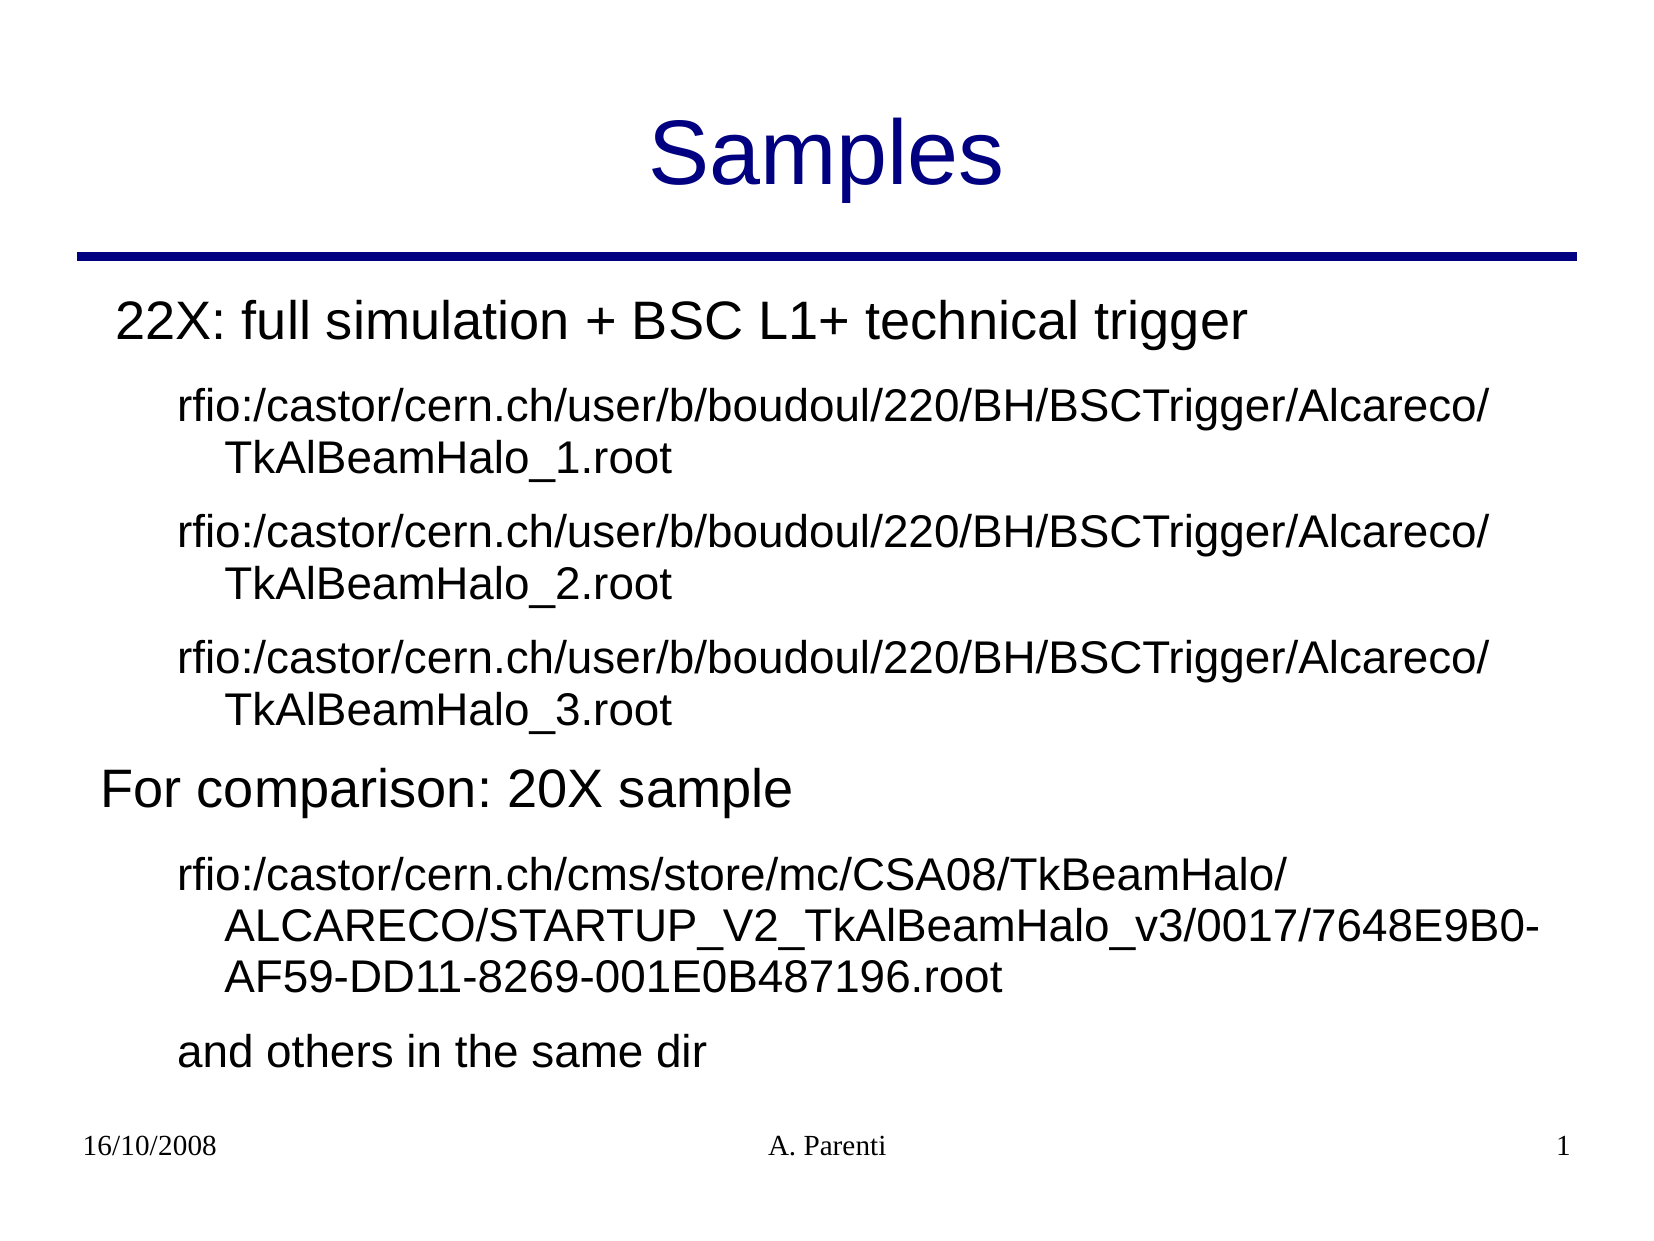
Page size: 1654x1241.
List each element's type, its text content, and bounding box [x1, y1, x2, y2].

list 22X: full simulation + BSC L1+ technical trigger rfio:/castor/cern.ch/user/b/boudoul/220/BH/BSCTrigger/Alcareco/TkAlBeamHalo_1.root rfio:/castor/cern.ch/user/b/boudoul/220/BH/BSCTrigger/Alcareco/TkAlBeamHalo_2.root rfio:/castor/cern.ch/user/b/boudoul/220/BH/BSCTrigger/Alcareco/TkAlBeamHalo_3.root For comparison: 20X sample rfio:/castor/cern.ch/cms/store/mc/CSA08/TkBeamHalo/ALCARECO/STARTUP_V2_TkAlBeamHalo_v3/0017/7648E9B0-AF59-DD11-8269-001E0B487196.root and others in the same dir [82, 290, 1571, 1109]
title Samples [82, 49, 1571, 257]
